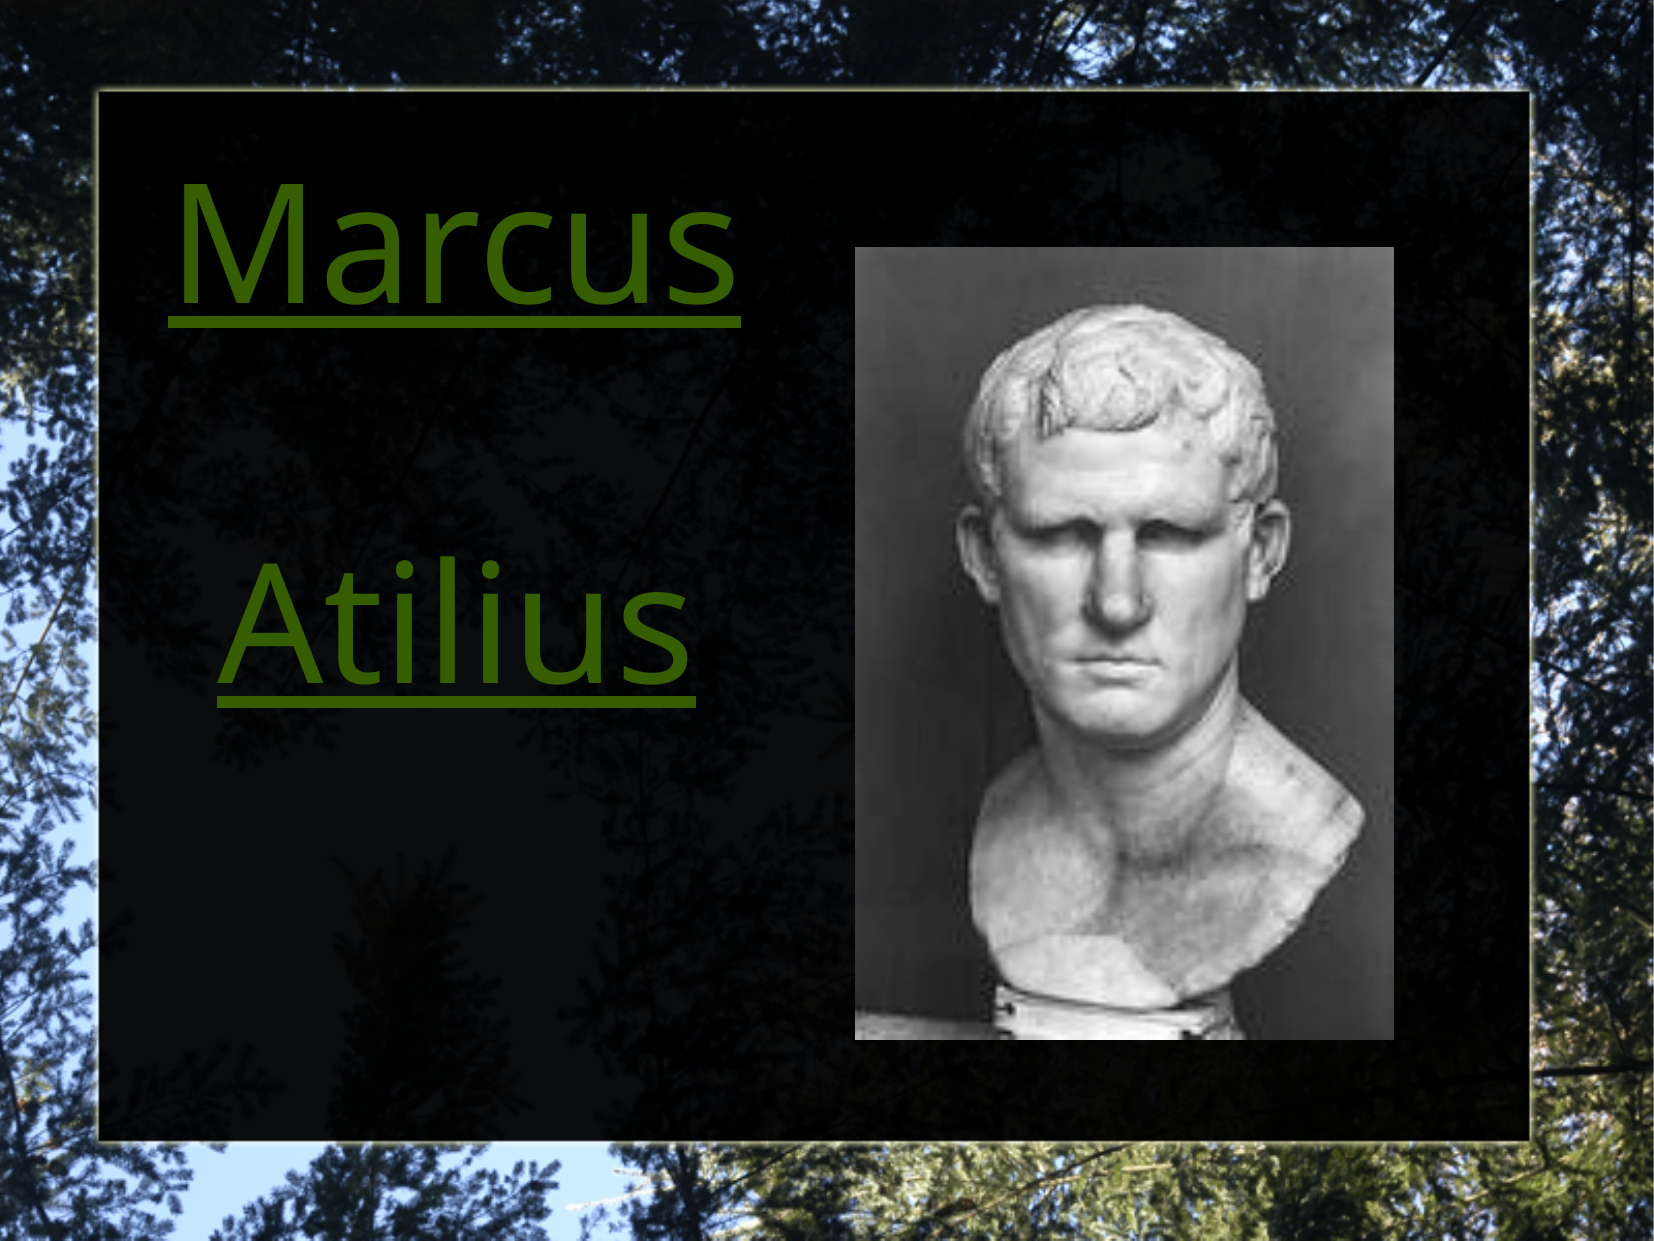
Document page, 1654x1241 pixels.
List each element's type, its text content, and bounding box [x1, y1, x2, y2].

picture [0, 0, 1654, 1241]
text_box Marcus Atilius Régulus [153, 118, 1406, 1095]
